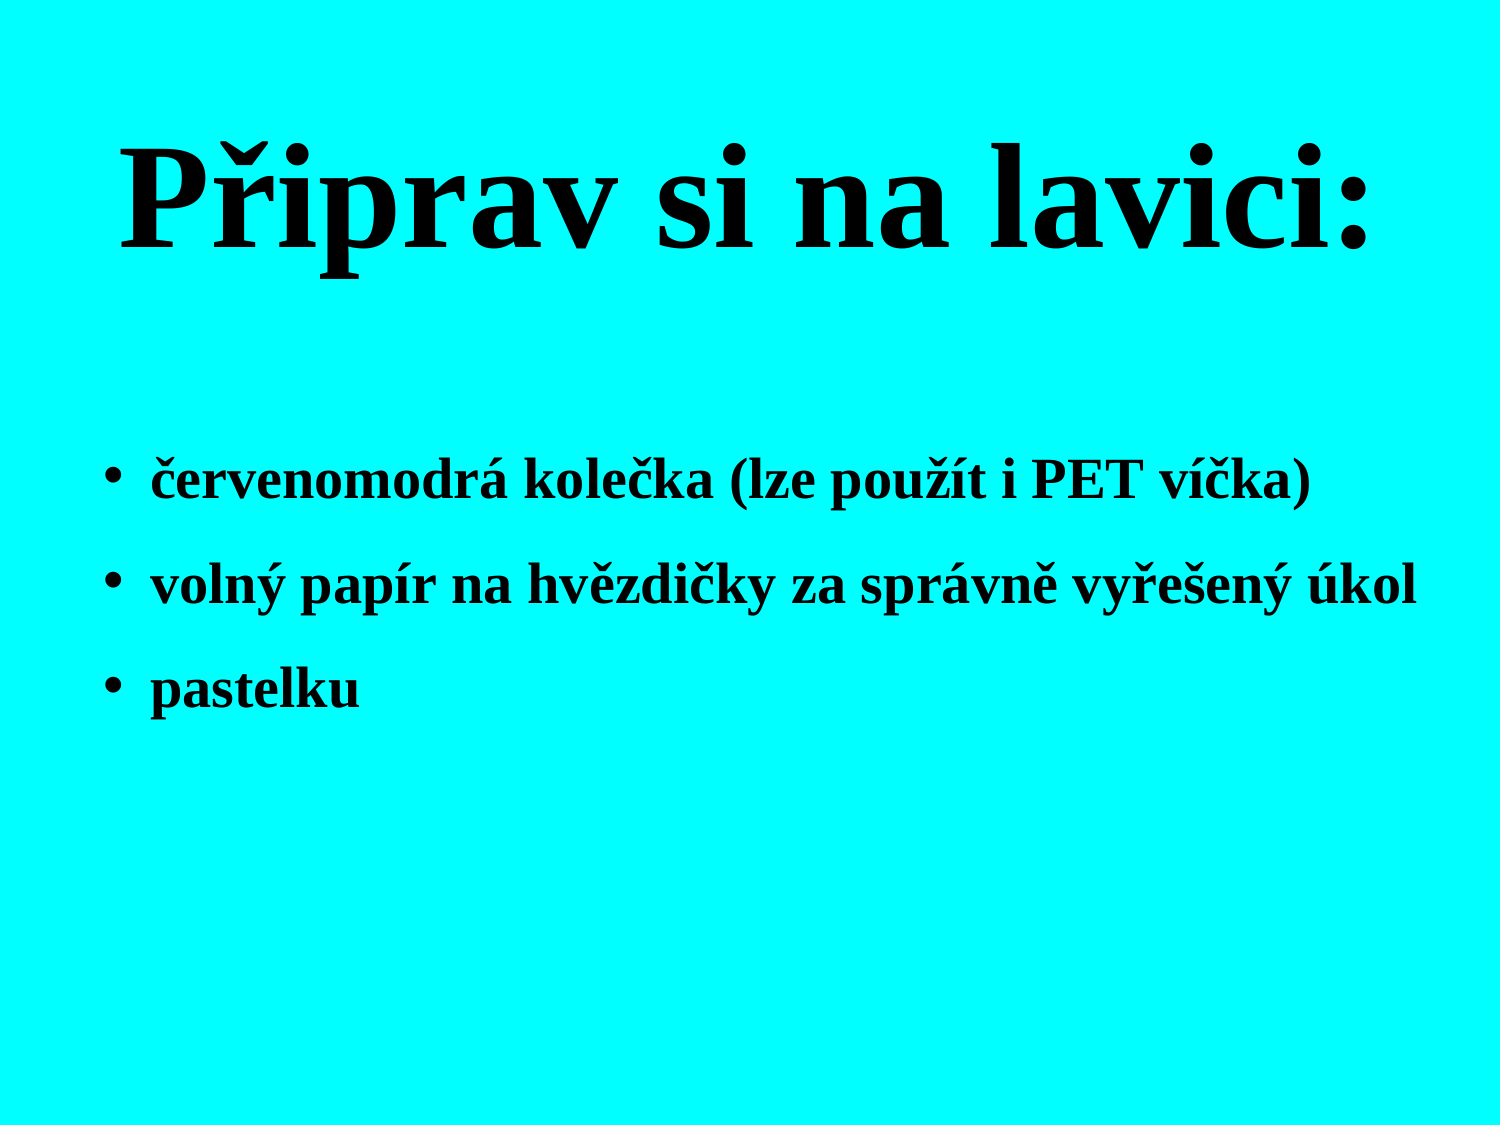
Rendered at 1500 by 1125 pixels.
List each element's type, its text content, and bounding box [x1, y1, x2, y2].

text_box Připrav si na lavici: [88, 90, 1412, 286]
text_box červenomodrá kolečka (lze použít i PET víčka) volný papír na hvězdičky za správně vyřešený úkol pastelku [88, 397, 1447, 728]
